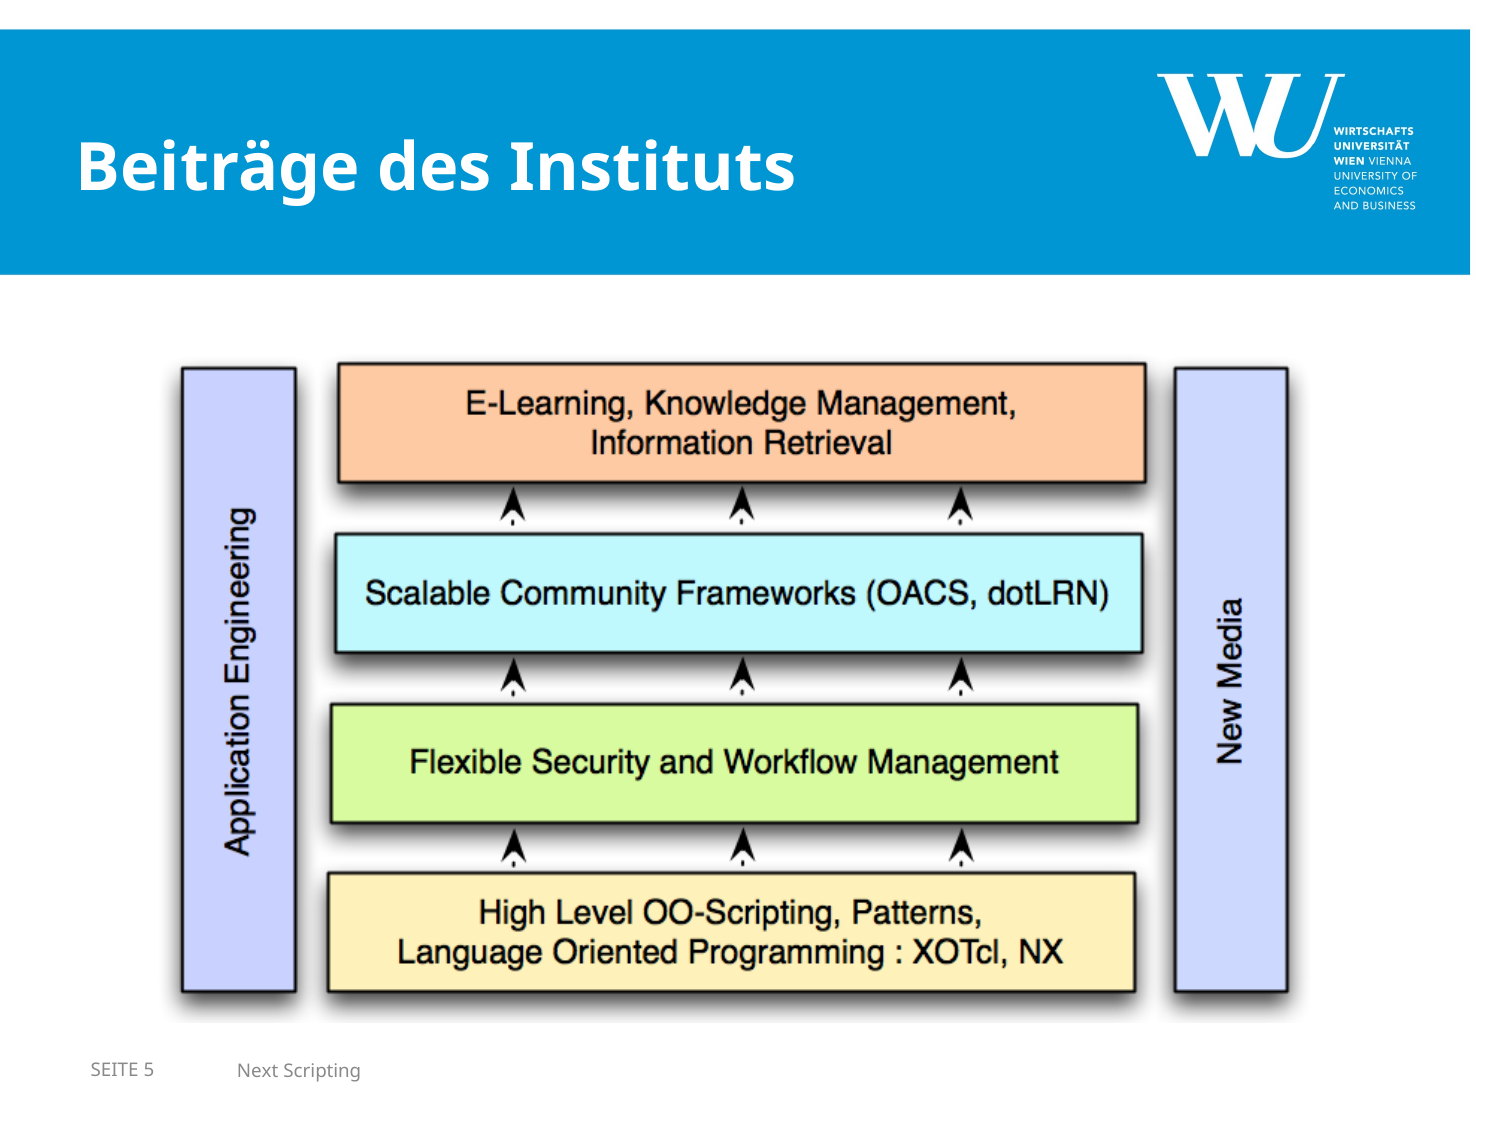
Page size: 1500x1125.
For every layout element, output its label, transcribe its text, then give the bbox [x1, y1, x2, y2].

picture [1158, 74, 1344, 158]
picture [1335, 158, 1343, 164]
text_box Next Scripting [223, 1040, 751, 1101]
picture [1374, 188, 1385, 193]
picture [1343, 143, 1353, 149]
picture [1363, 128, 1372, 135]
picture [1346, 157, 1354, 164]
picture [0, 0, 1500, 1125]
picture [1350, 127, 1361, 134]
text_box SEITE <number> [75, 1040, 223, 1101]
picture [1335, 128, 1343, 134]
title Beiträge des Instituts [75, 70, 1105, 259]
